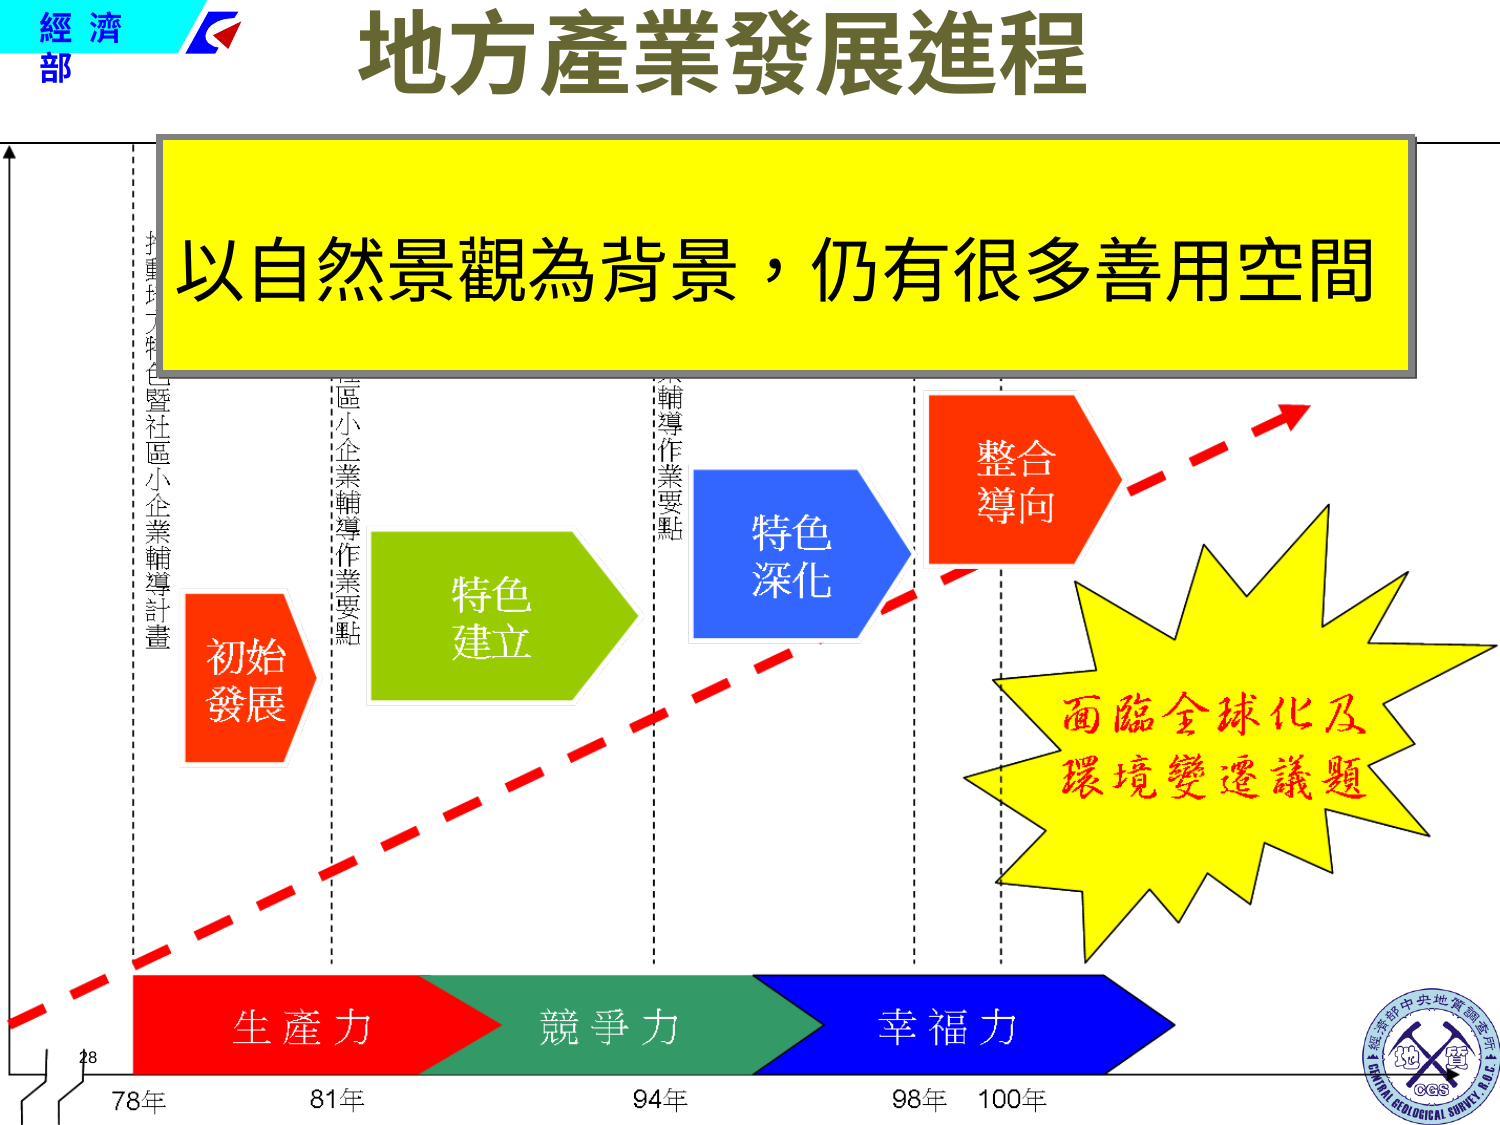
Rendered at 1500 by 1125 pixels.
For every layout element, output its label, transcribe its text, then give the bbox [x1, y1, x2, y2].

title 地方產業發展進程 [242, 7, 1297, 94]
picture [0, 143, 1500, 1125]
text_box 以自然景觀為背景，仍有很多善用空間 [159, 137, 1412, 374]
